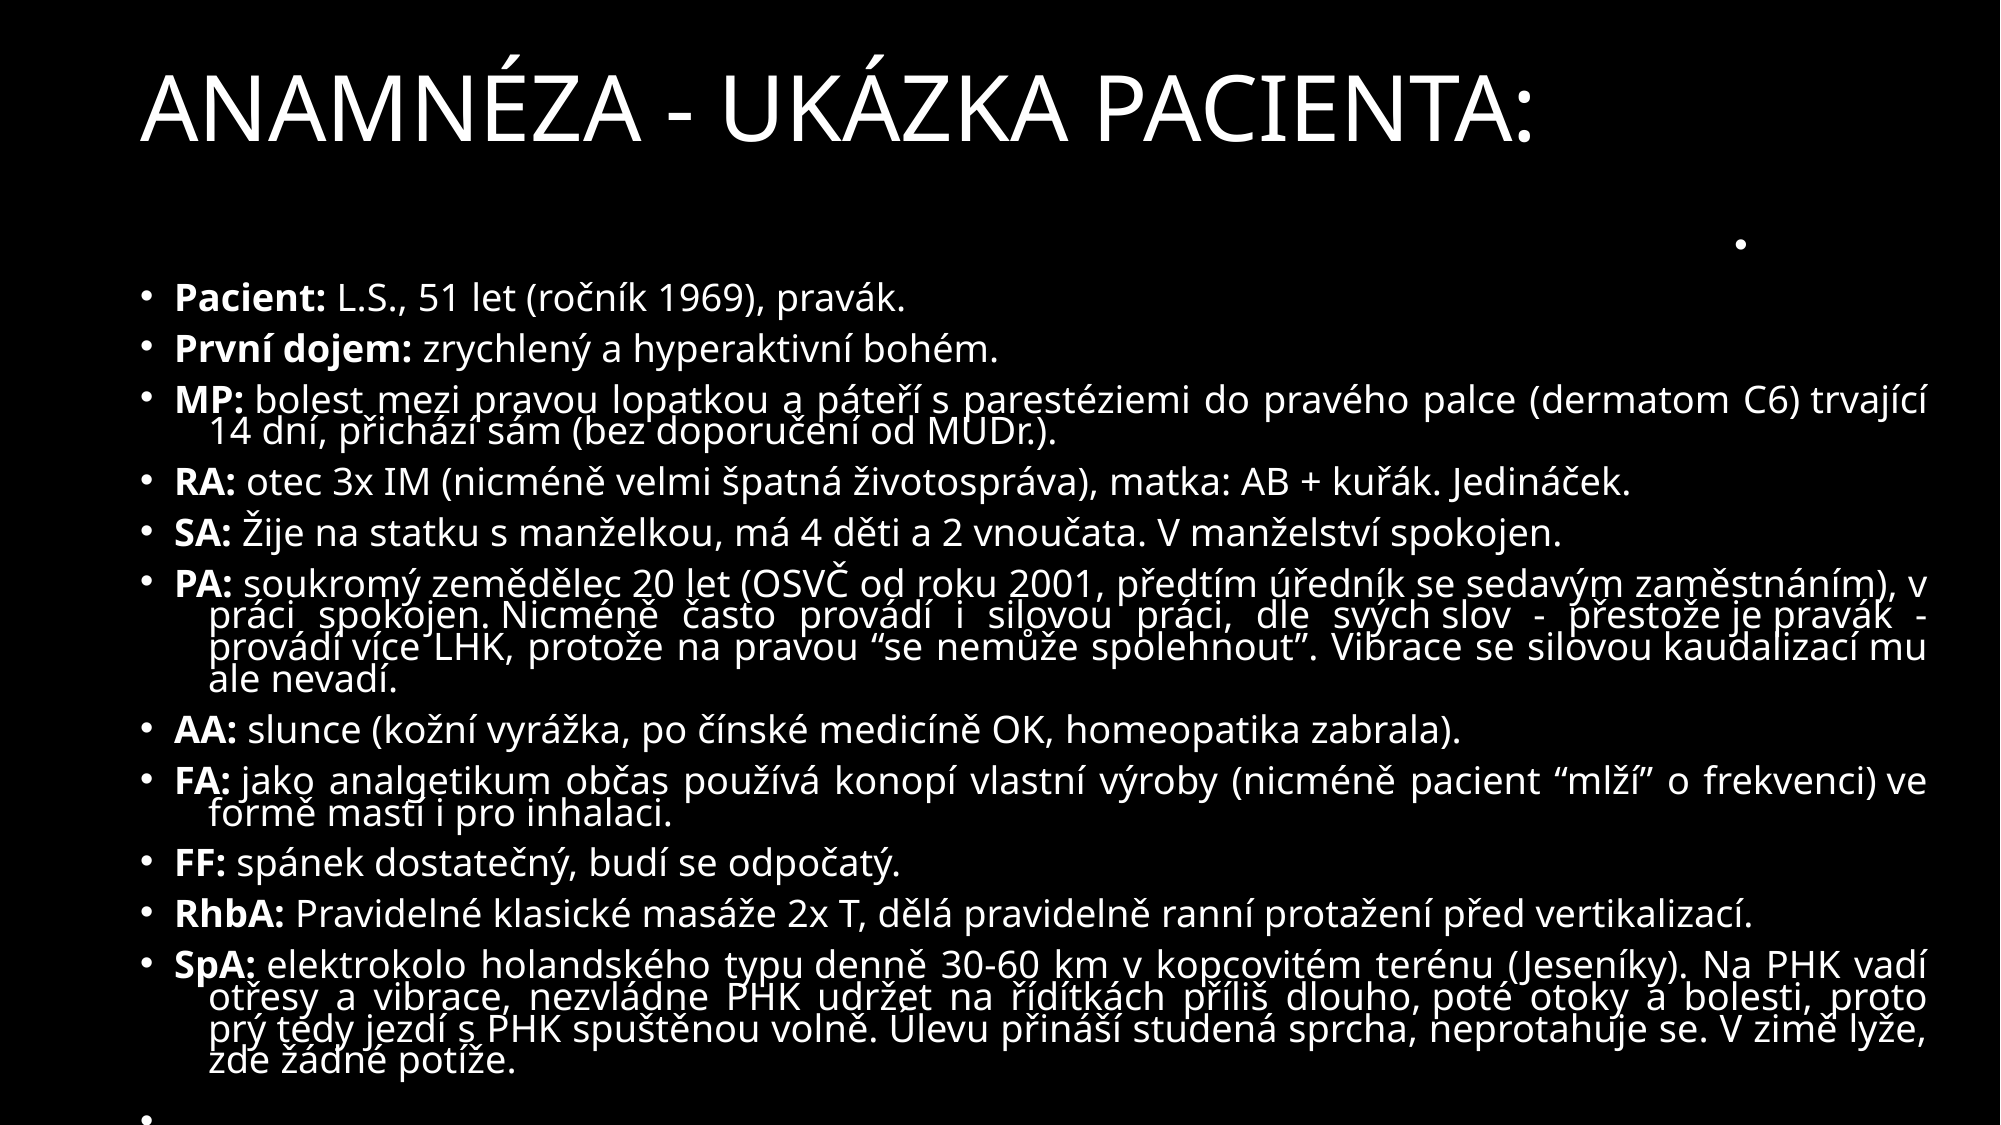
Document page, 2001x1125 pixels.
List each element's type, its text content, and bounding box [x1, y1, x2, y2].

list Pacient: L.S., 51 let (ročník 1969), pravák. První dojem: zrychlený a hyperaktivní bohém. MP: bolest mezi pravou lopatkou a páteří s parestéziemi do pravého palce (dermatom C6) trvající 14 dní, přichází sám (bez doporučení od MUDr.). RA: otec 3x IM (nicméně velmi špatná životospráva), matka: AB + kuřák. Jedináček. SA: Žije na statku s manželkou, má 4 děti a 2 vnoučata. V manželství spokojen. PA: soukromý zemědělec 20 let (OSVČ od roku 2001, předtím úředník se sedavým zaměstnáním), v práci spokojen. Nicméně často provádí i silovou práci, dle svých slov - přestože je pravák - provádí více LHK, protože na pravou “se nemůže spolehnout”. Vibrace se silovou kaudalizací mu ale nevadí. AA: slunce (kožní vyrážka, po čínské medicíně OK, homeopatika zabrala). FA: jako analgetikum občas používá konopí vlastní výroby (nicméně pacient “mlží” o frekvenci) ve formě mastí i pro inhalaci. FF: spánek dostatečný, budí se odpočatý. RhbA: Pravidelné klasické masáže 2x T, dělá pravidelně ranní protažení před vertikalizací. SpA: elektrokolo holandského typu denně 30-60 km v kopcovitém terénu (Jeseníky). Na PHK vadí otřesy a vibrace, nezvládne PHK udržet na řídítkách příliš dlouho, poté otoky a bolesti, proto prý tedy jezdí s PHK spuštěnou volně. Úlevu přináší studená sprcha, neprotahuje se. V zimě lyže, zde žádné potíže. [125, 214, 1945, 1096]
title ANAMNÉZA - UKÁZKA PACIENTA: [125, 54, 1626, 214]
